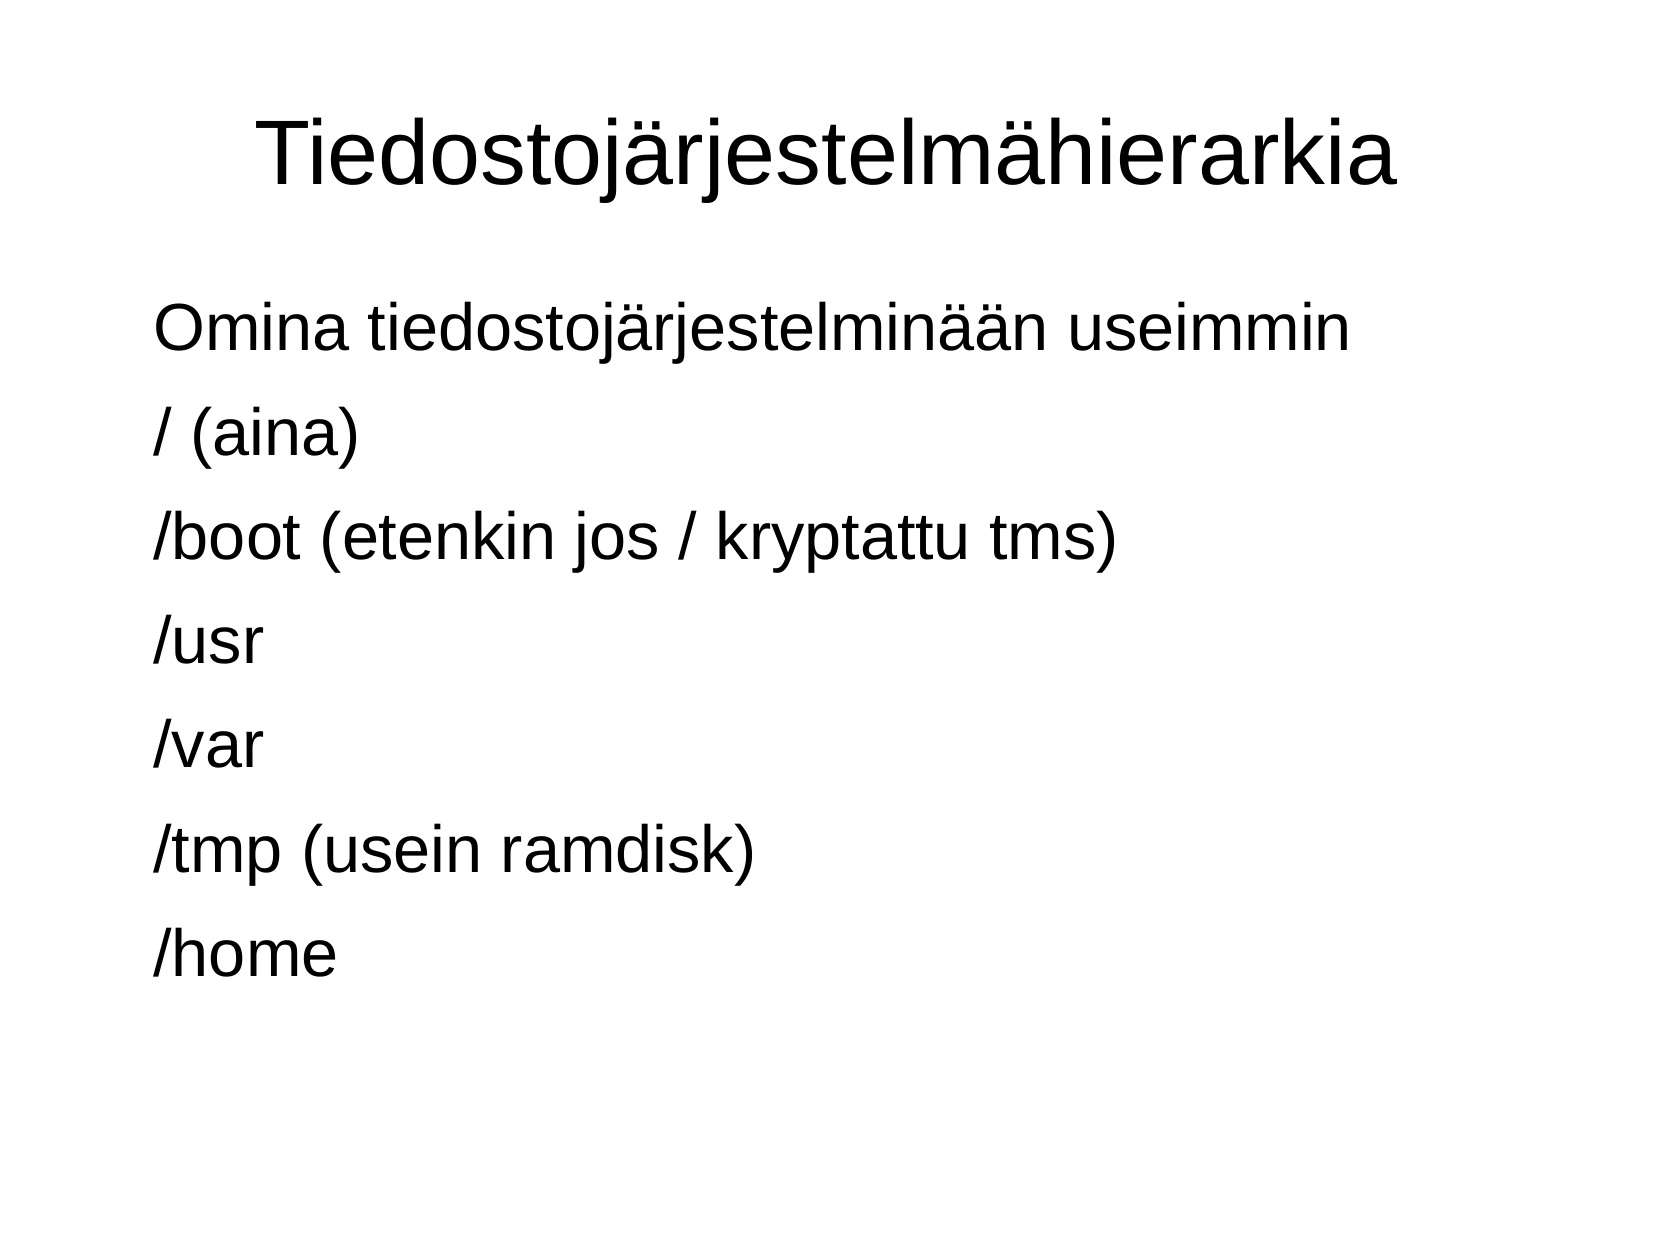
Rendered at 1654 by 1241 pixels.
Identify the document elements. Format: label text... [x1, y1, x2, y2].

list Omina tiedostojärjestelminään useimmin / (aina) /boot (etenkin jos / kryptattu tms) /usr /var /tmp (usein ramdisk) /home [82, 290, 1571, 1010]
title Tiedostojärjestelmähierarkia [82, 49, 1571, 257]
